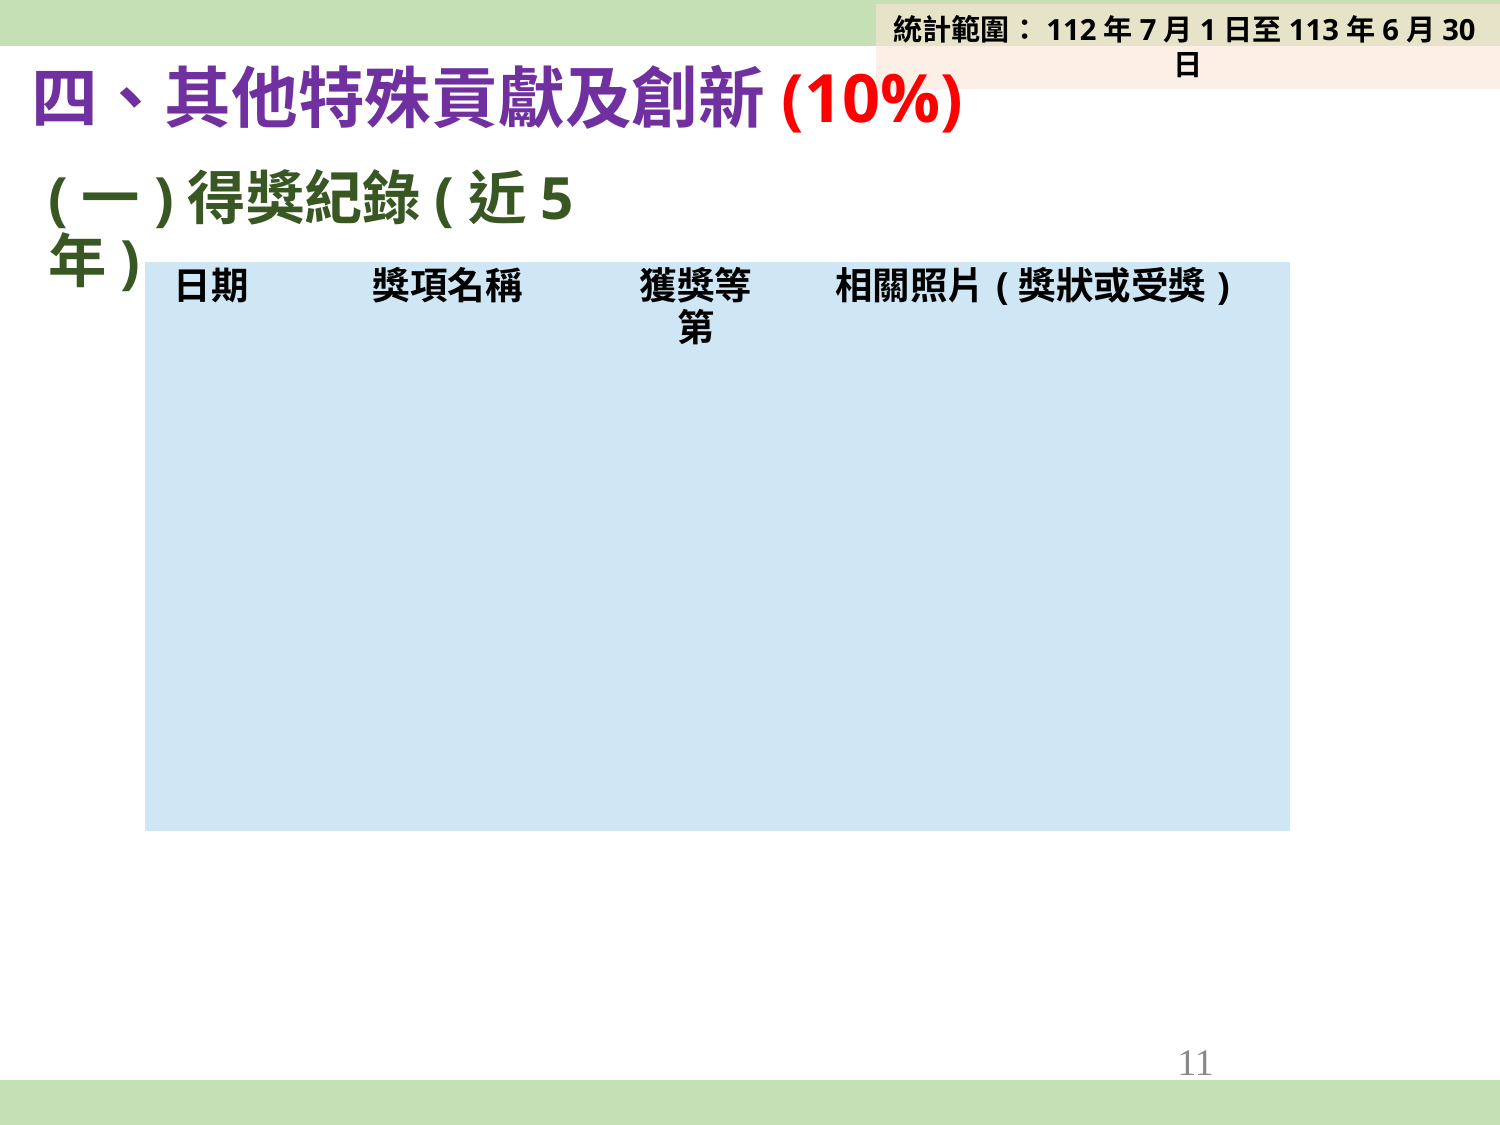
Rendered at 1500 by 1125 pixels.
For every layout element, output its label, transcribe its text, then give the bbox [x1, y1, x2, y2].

table_cell [775, 360, 1290, 509]
text_box (一)得獎紀錄(近5年) [33, 161, 607, 268]
text_box <編號> [1162, 1030, 1500, 1091]
table_cell [145, 682, 277, 831]
table_cell [617, 509, 775, 682]
table_cell [277, 509, 617, 682]
table_cell [617, 682, 775, 831]
table_cell [145, 360, 277, 509]
table_header 日期 [145, 268, 277, 360]
table_header 獎項名稱 [463, 289, 476, 297]
table_cell [617, 360, 775, 509]
table_cell [775, 509, 1290, 682]
table_cell [277, 360, 617, 509]
text_box 四、其他特殊貢獻及創新(10%) [16, 57, 1500, 147]
table_header 相關照片(獎狀或受獎) [775, 262, 1290, 360]
table_cell [145, 509, 277, 682]
table_header 獎項名稱 [277, 262, 617, 360]
table_cell [775, 682, 1290, 831]
table_cell [277, 682, 617, 831]
table_header 獲獎等第 [617, 262, 775, 360]
